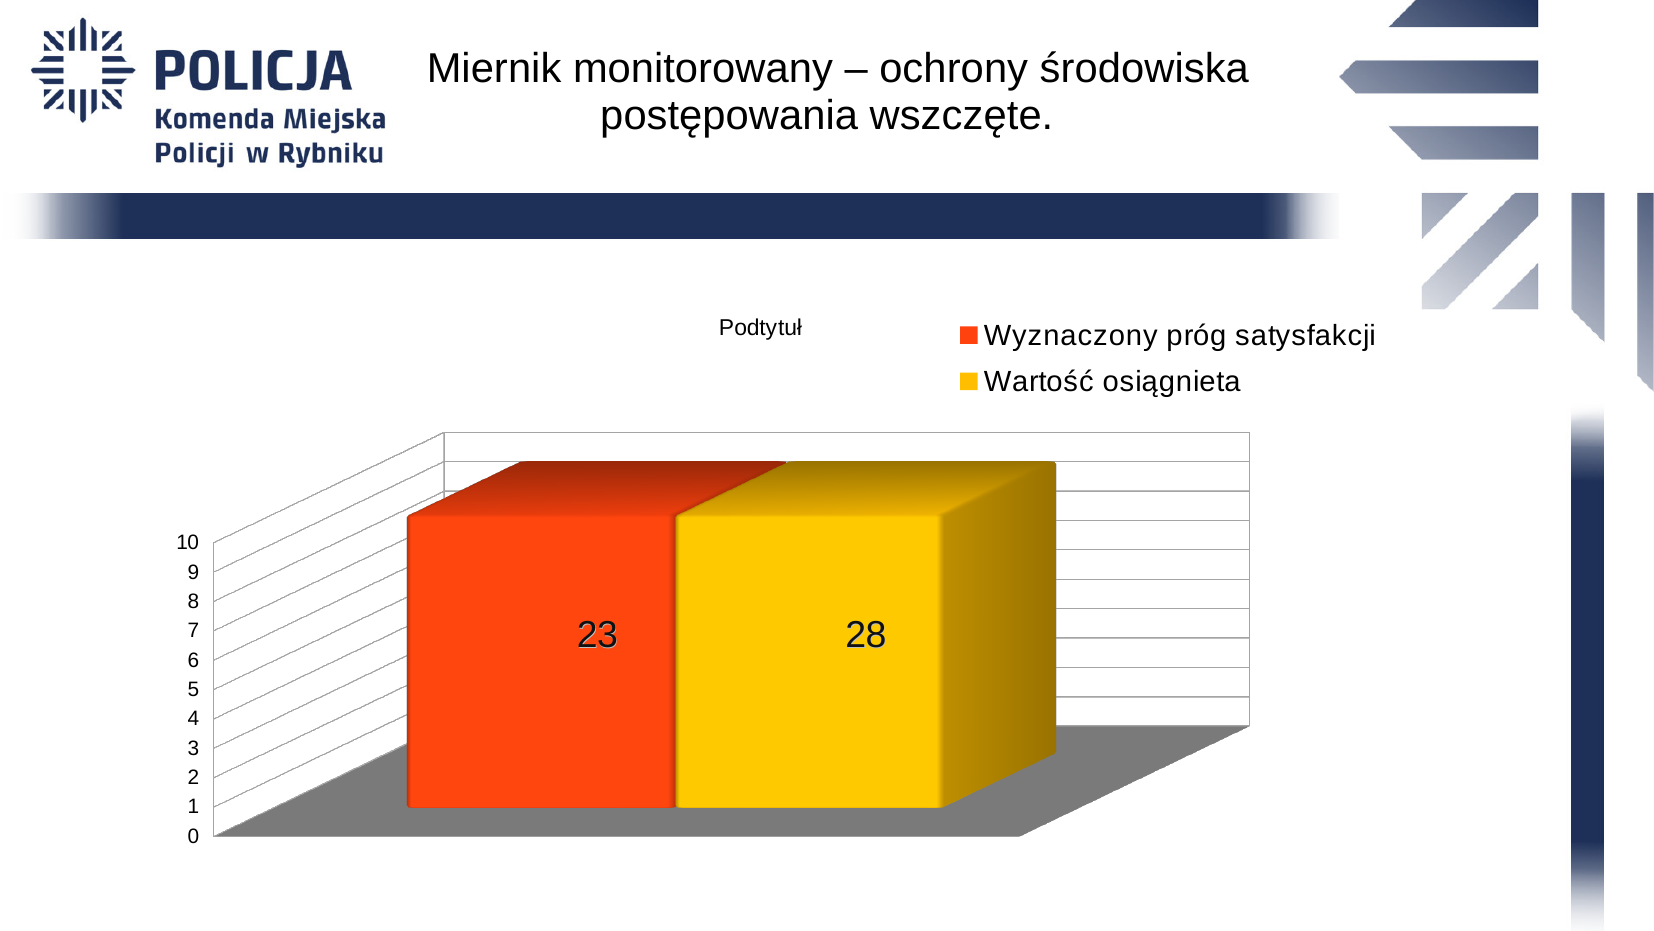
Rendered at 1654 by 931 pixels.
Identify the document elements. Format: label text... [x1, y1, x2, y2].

picture [0, 0, 1654, 931]
chart [78, 295, 1442, 886]
title Miernik monitorowany – ochrony środowiska postępowania wszczęte. [82, 0, 1571, 231]
